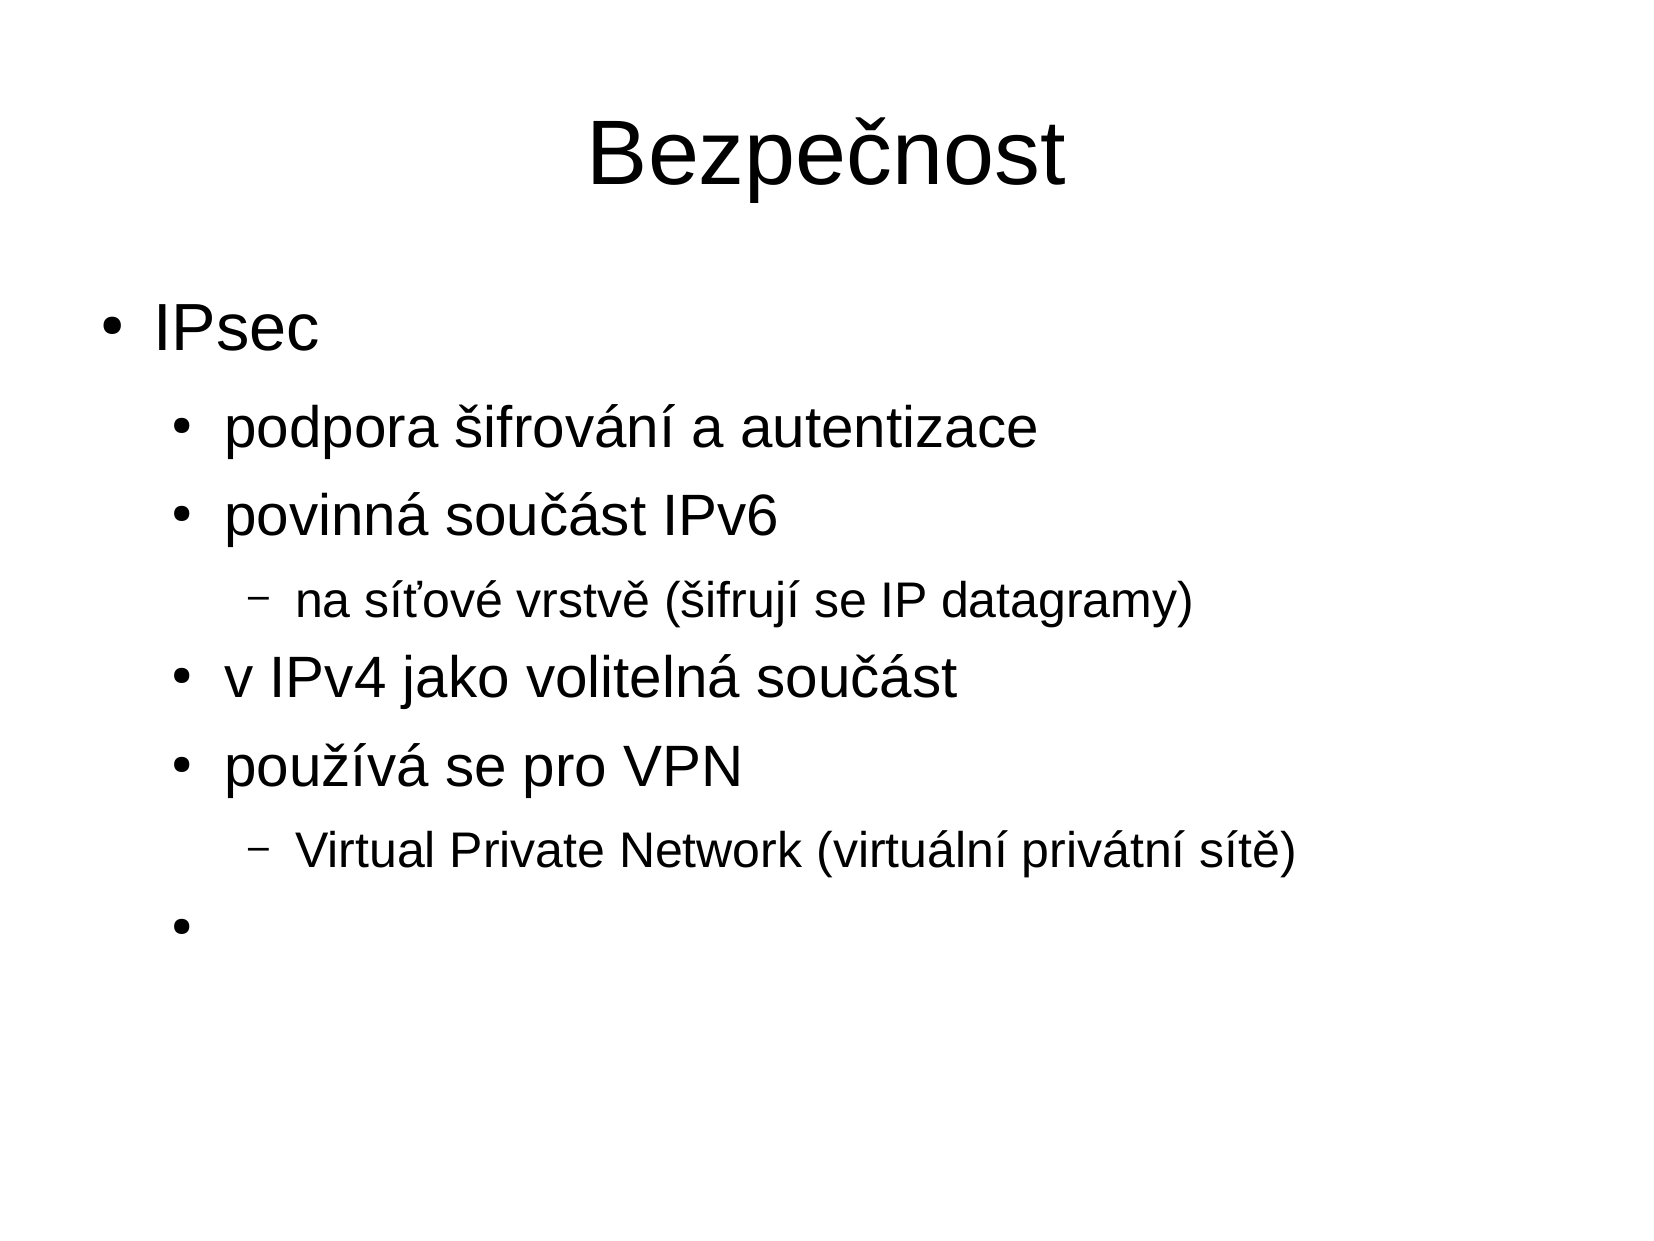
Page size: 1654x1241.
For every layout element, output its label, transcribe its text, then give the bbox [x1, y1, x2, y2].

list IPsec podpora šifrování a autentizace povinná součást IPv6 na síťové vrstvě (šifrují se IP datagramy) v IPv4 jako volitelná součást používá se pro VPN Virtual Private Network (virtuální privátní sítě) [82, 290, 1571, 1109]
title Bezpečnost [82, 49, 1571, 257]
